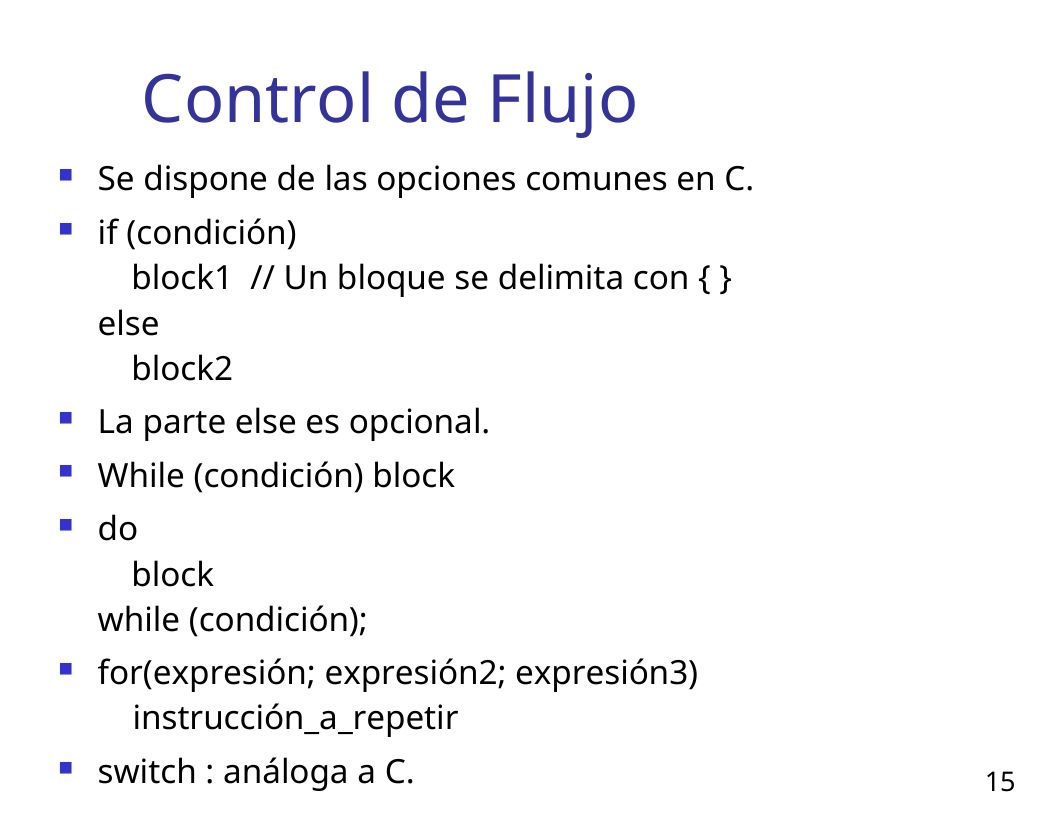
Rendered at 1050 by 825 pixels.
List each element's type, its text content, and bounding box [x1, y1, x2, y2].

list Se dispone de las opciones comunes en C. if (condición) block1 // Un bloque se delimita con { } else block2 La parte else es opcional. While (condición) block do block while (condición); for(expresión; expresión2; expresión3) instrucción_a_repetir switch : análoga a C. [47, 150, 976, 730]
title Control de Flujo [131, 27, 1026, 148]
